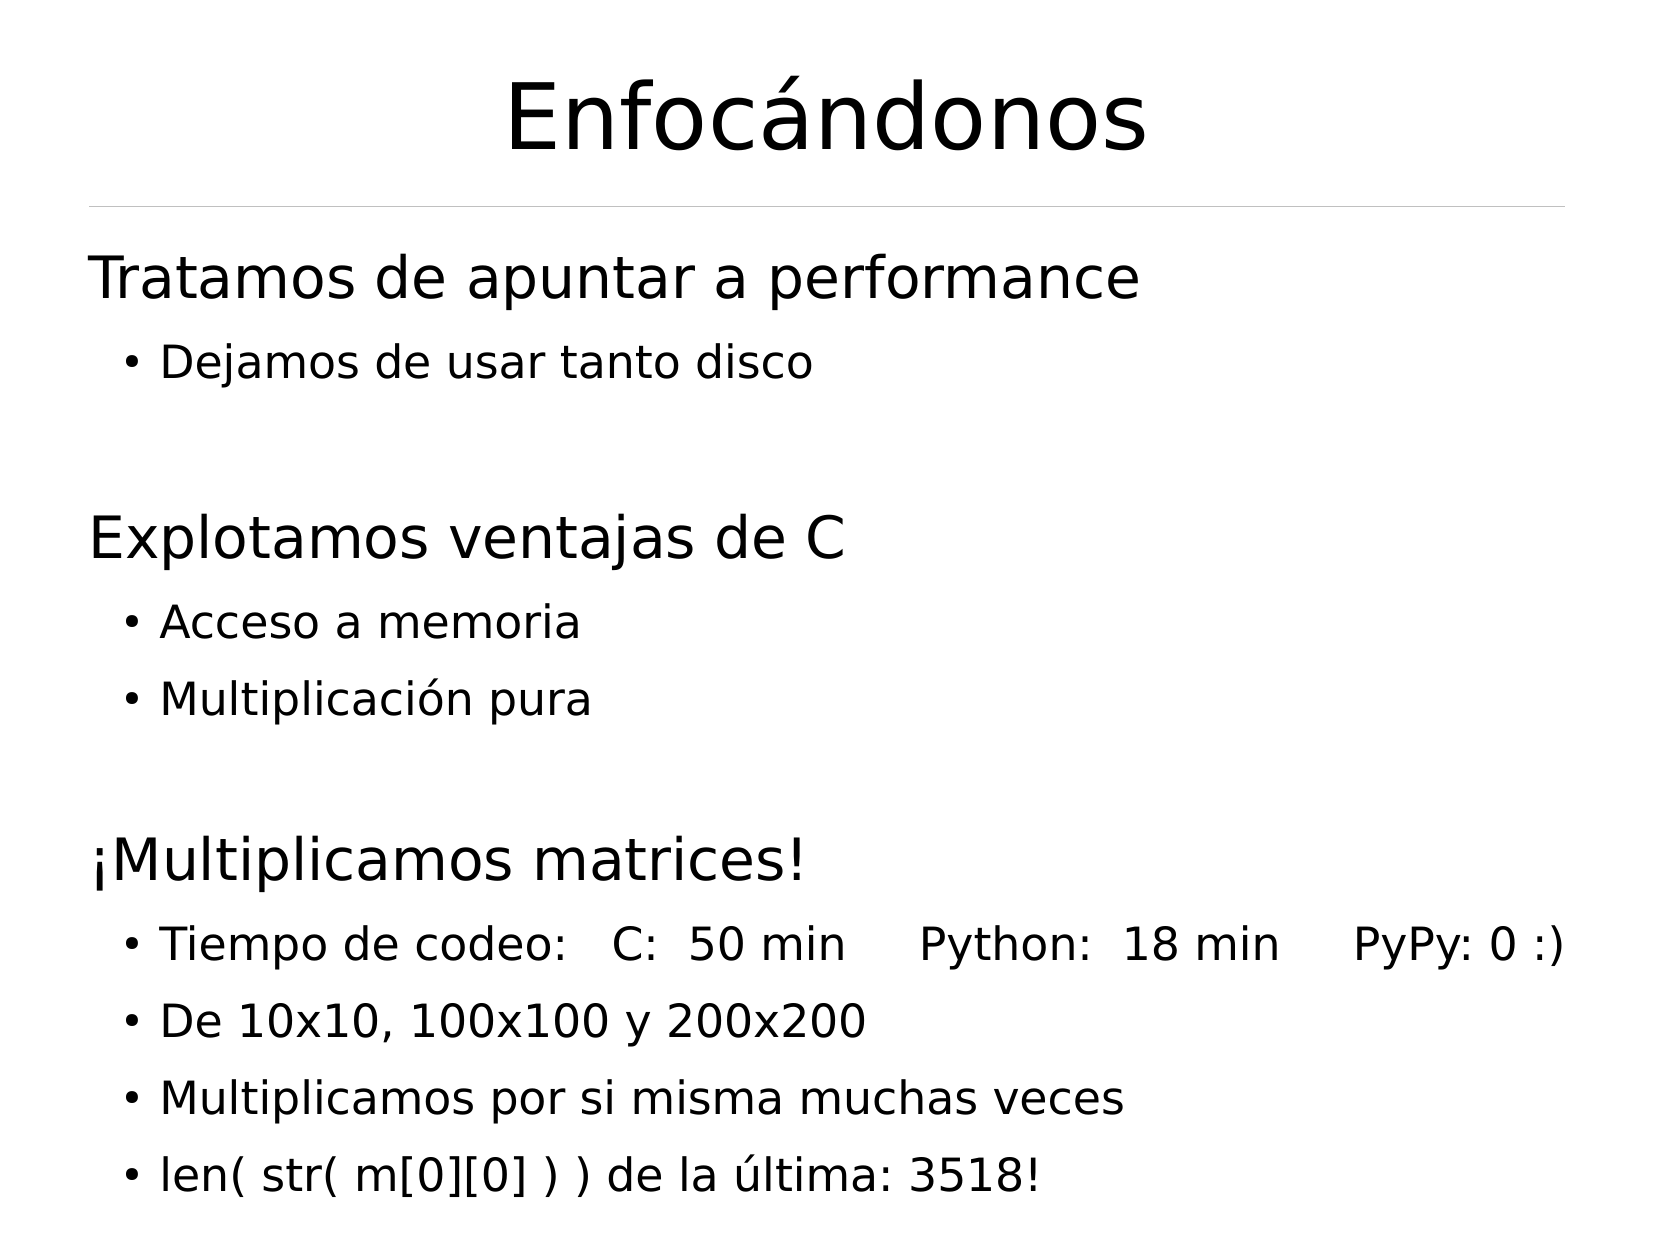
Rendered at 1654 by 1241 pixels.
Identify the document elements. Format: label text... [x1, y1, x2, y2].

subtitle Tratamos de apuntar a performance Dejamos de usar tanto disco Explotamos ventajas de C Acceso a memoria Multiplicación pura ¡Multiplicamos matrices! Tiempo de codeo: C: 50 min Python: 18 min PyPy: 0 :) De 10x10, 100x100 y 200x200 Multiplicamos por si misma muchas veces len( str( m[0][0] ) ) de la última: 3518! [88, 206, 1571, 1241]
title Enfocándonos [88, 29, 1565, 206]
